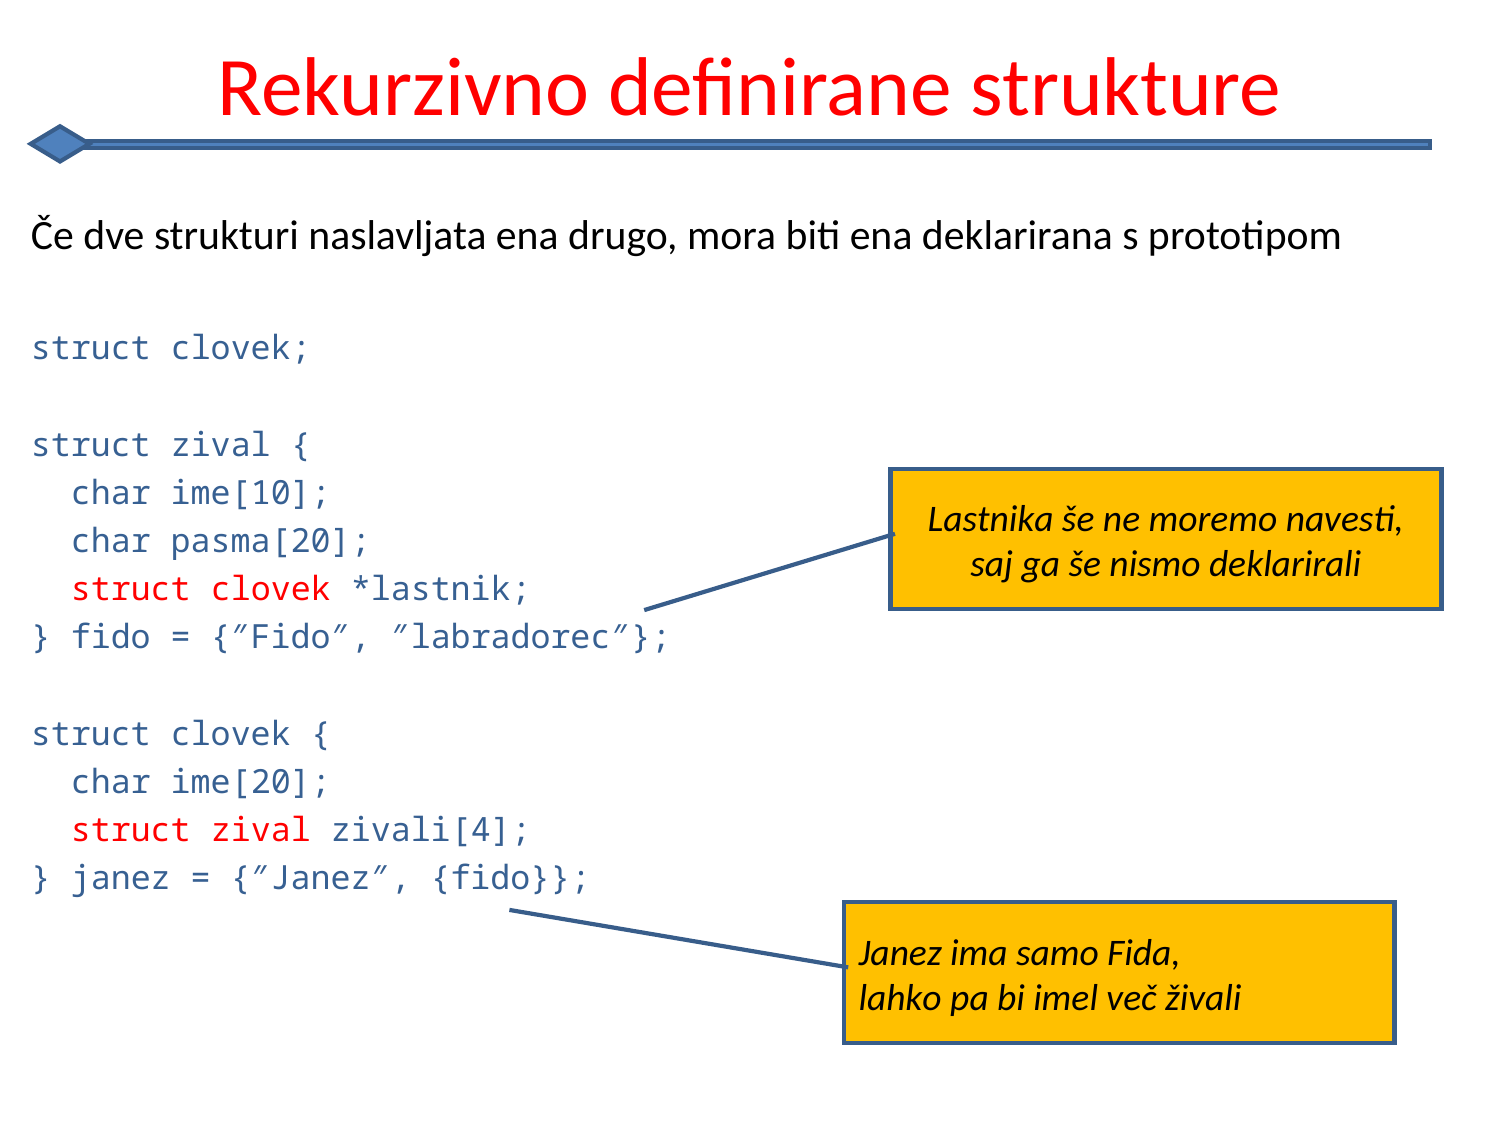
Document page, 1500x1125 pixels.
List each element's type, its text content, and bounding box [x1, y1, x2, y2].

text_box Lastnika še ne moremo navesti, saj ga še nismo deklarirali [644, 469, 1441, 611]
text_box Janez ima samo Fida, lahko pa bi imel več živali [509, 902, 1395, 1043]
title Rekurzivno definirane strukture [75, 23, 1426, 141]
list Če dve strukturi naslavljata ena drugo, mora biti ena deklarirana s prototipom struct clovek; struct zival { char ime[10]; char pasma[20]; struct clovek *lastnik; } fido = {″Fido″, ″labradorec″}; struct clovek { char ime[20]; struct zival zivali[4]; } janez = {″Janez″, {fido}}; [0, 200, 1465, 1010]
